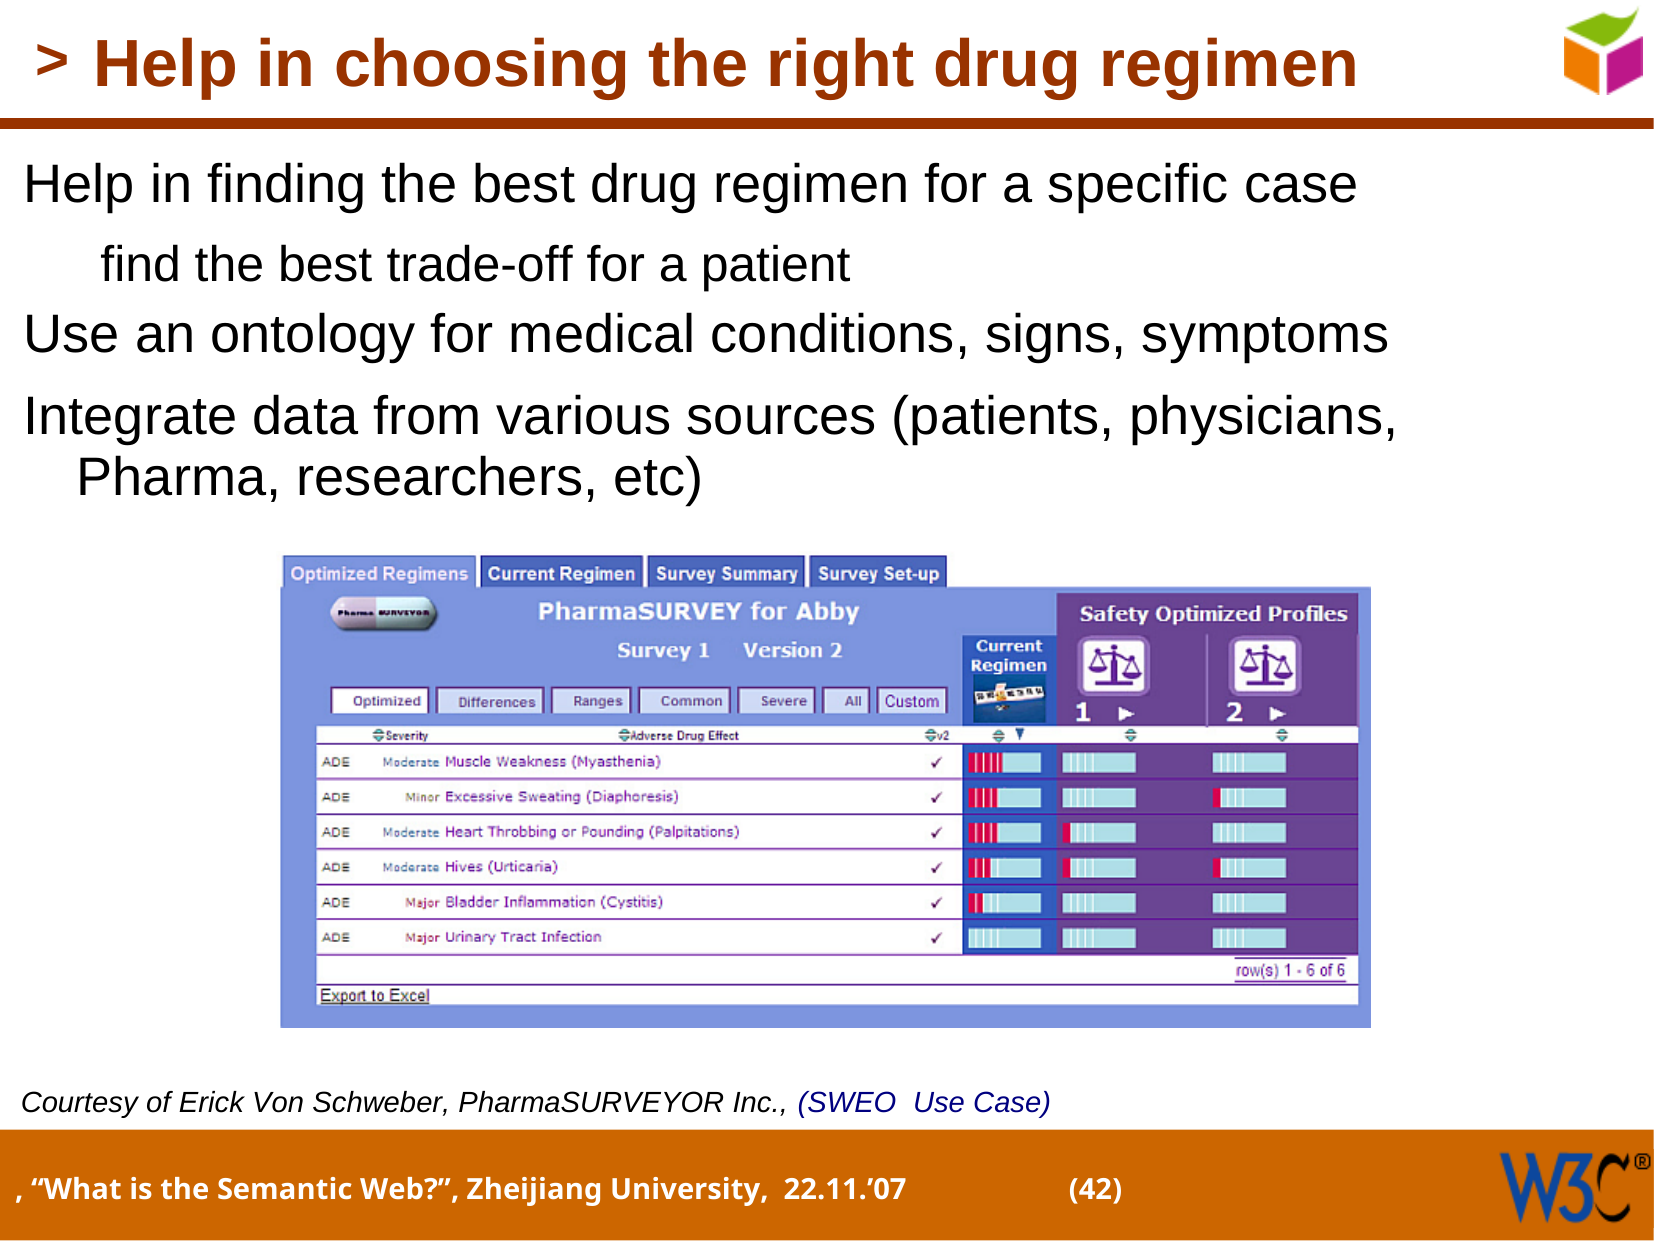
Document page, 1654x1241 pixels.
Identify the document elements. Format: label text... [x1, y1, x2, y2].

text_box Courtesy of Erick Von Schweber, PharmaSURVEYOR Inc., (SWEO Use Case) [6, 1080, 1068, 1129]
picture [1495, 1149, 1654, 1228]
title Help in choosing the right drug regimen [93, 0, 1493, 124]
picture [276, 551, 1371, 1028]
list Help in finding the best drug regimen for a specific case find the best trade-off for a patient Use an ontology for medical conditions, signs, symptoms Integrate data from various sources (patients, physicians, Pharma, researchers, etc) [5, 153, 1601, 567]
picture [1564, 5, 1643, 95]
